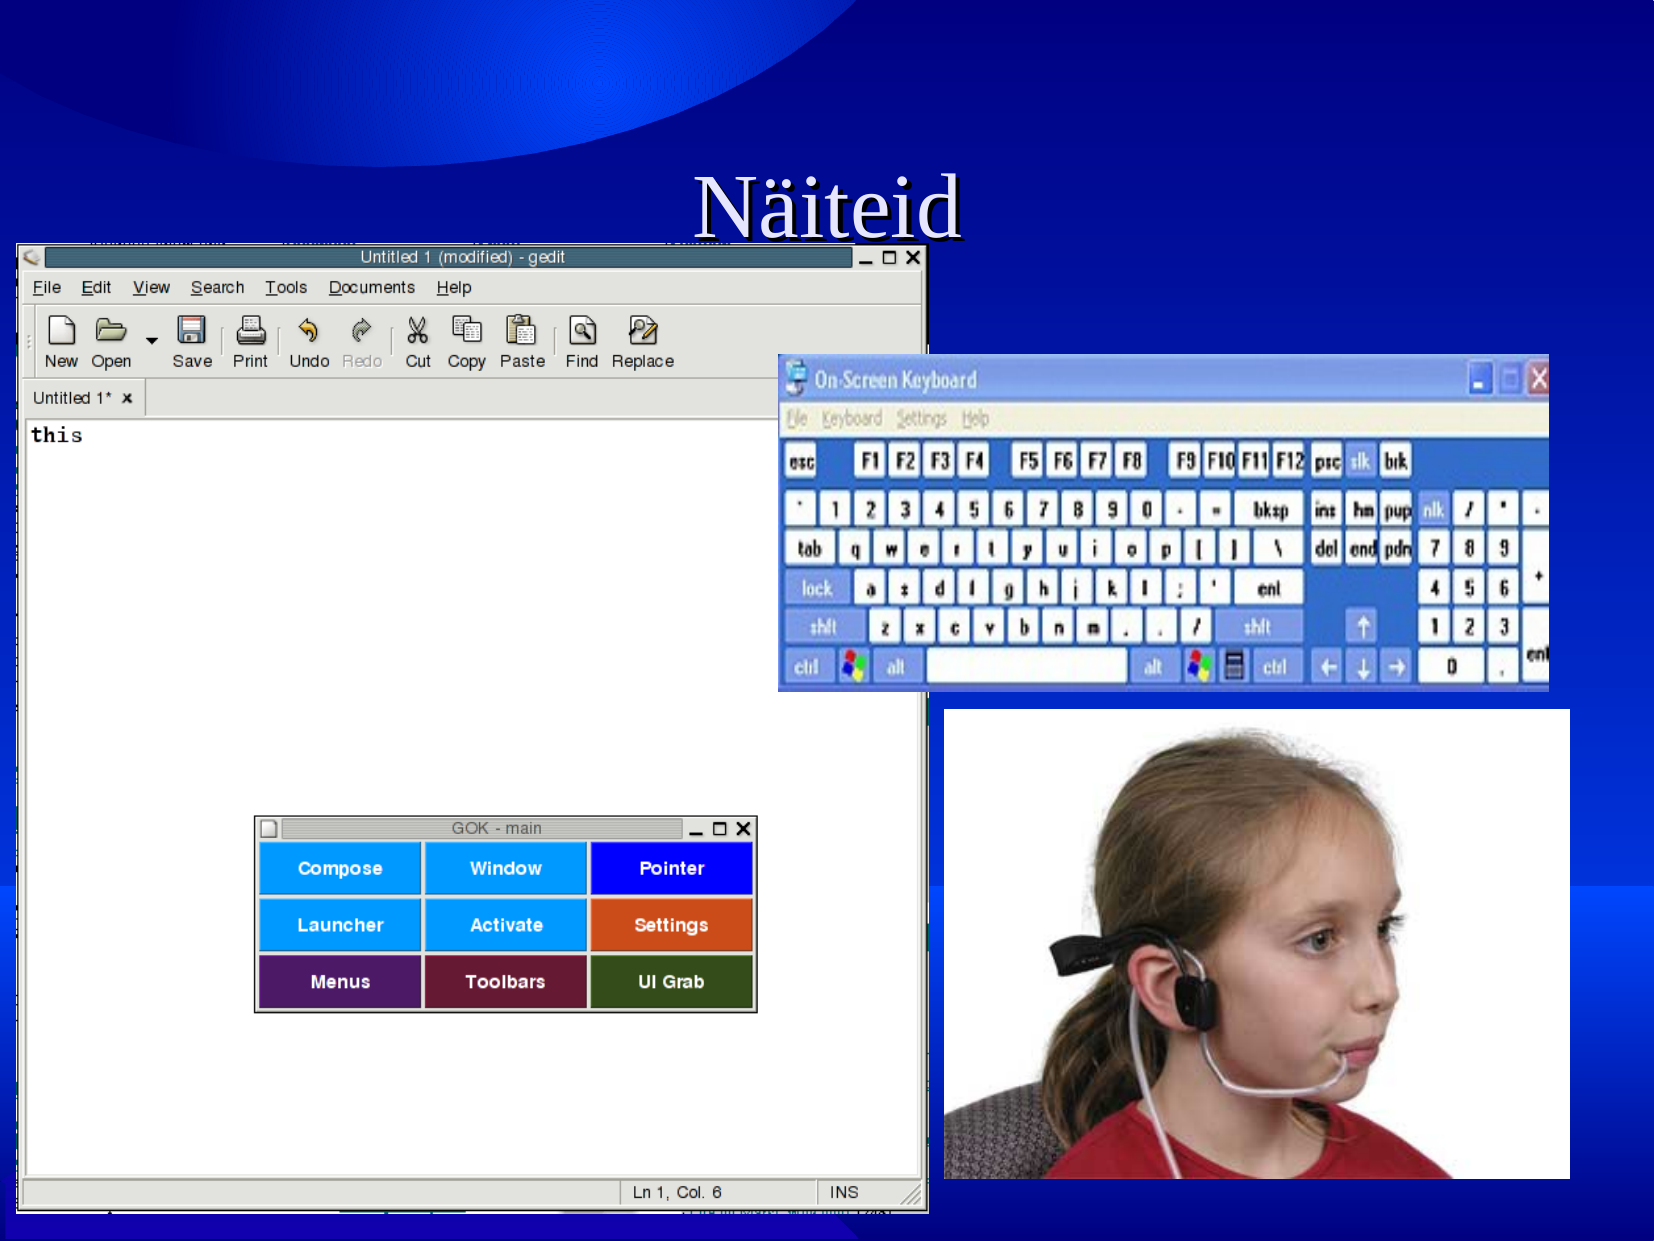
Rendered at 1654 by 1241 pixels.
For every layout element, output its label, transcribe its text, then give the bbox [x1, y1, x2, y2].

title Näiteid [121, 102, 1534, 311]
picture [16, 243, 1549, 1214]
picture [944, 709, 1570, 1179]
